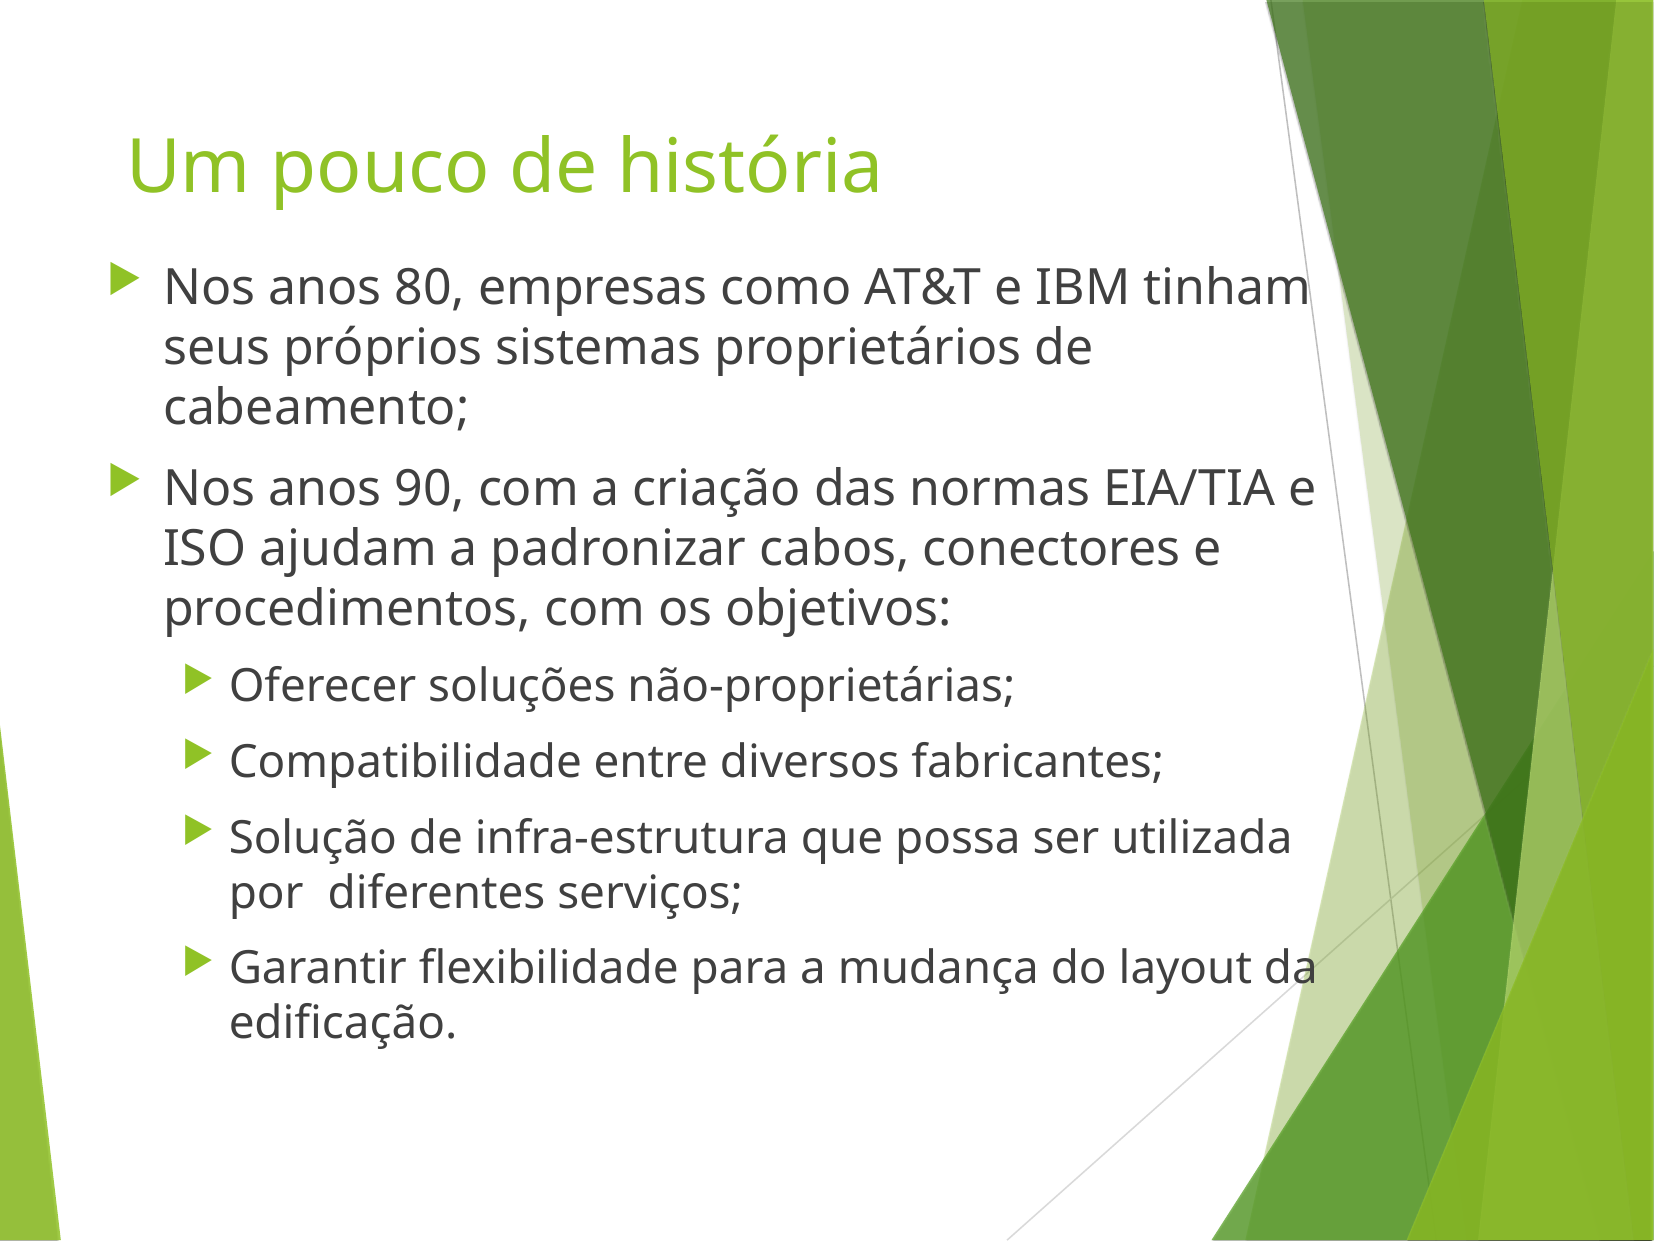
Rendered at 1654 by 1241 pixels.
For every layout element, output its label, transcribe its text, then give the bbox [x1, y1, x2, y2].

list Nos anos 80, empresas como AT&T e IBM tinham seus próprios sistemas proprietários de cabeamento; Nos anos 90, com a criação das normas EIA/TIA e ISO ajudam a padronizar cabos, conectores e procedimentos, com os objetivos: Oferecer soluções não-proprietárias; Compatibilidade entre diversos fabricantes; Solução de infra-estrutura que possa ser utilizada por diferentes serviços; Garantir flexibilidade para a mudança do layout da edificação. [91, 246, 1381, 1179]
title Um pouco de história [91, 110, 1258, 246]
